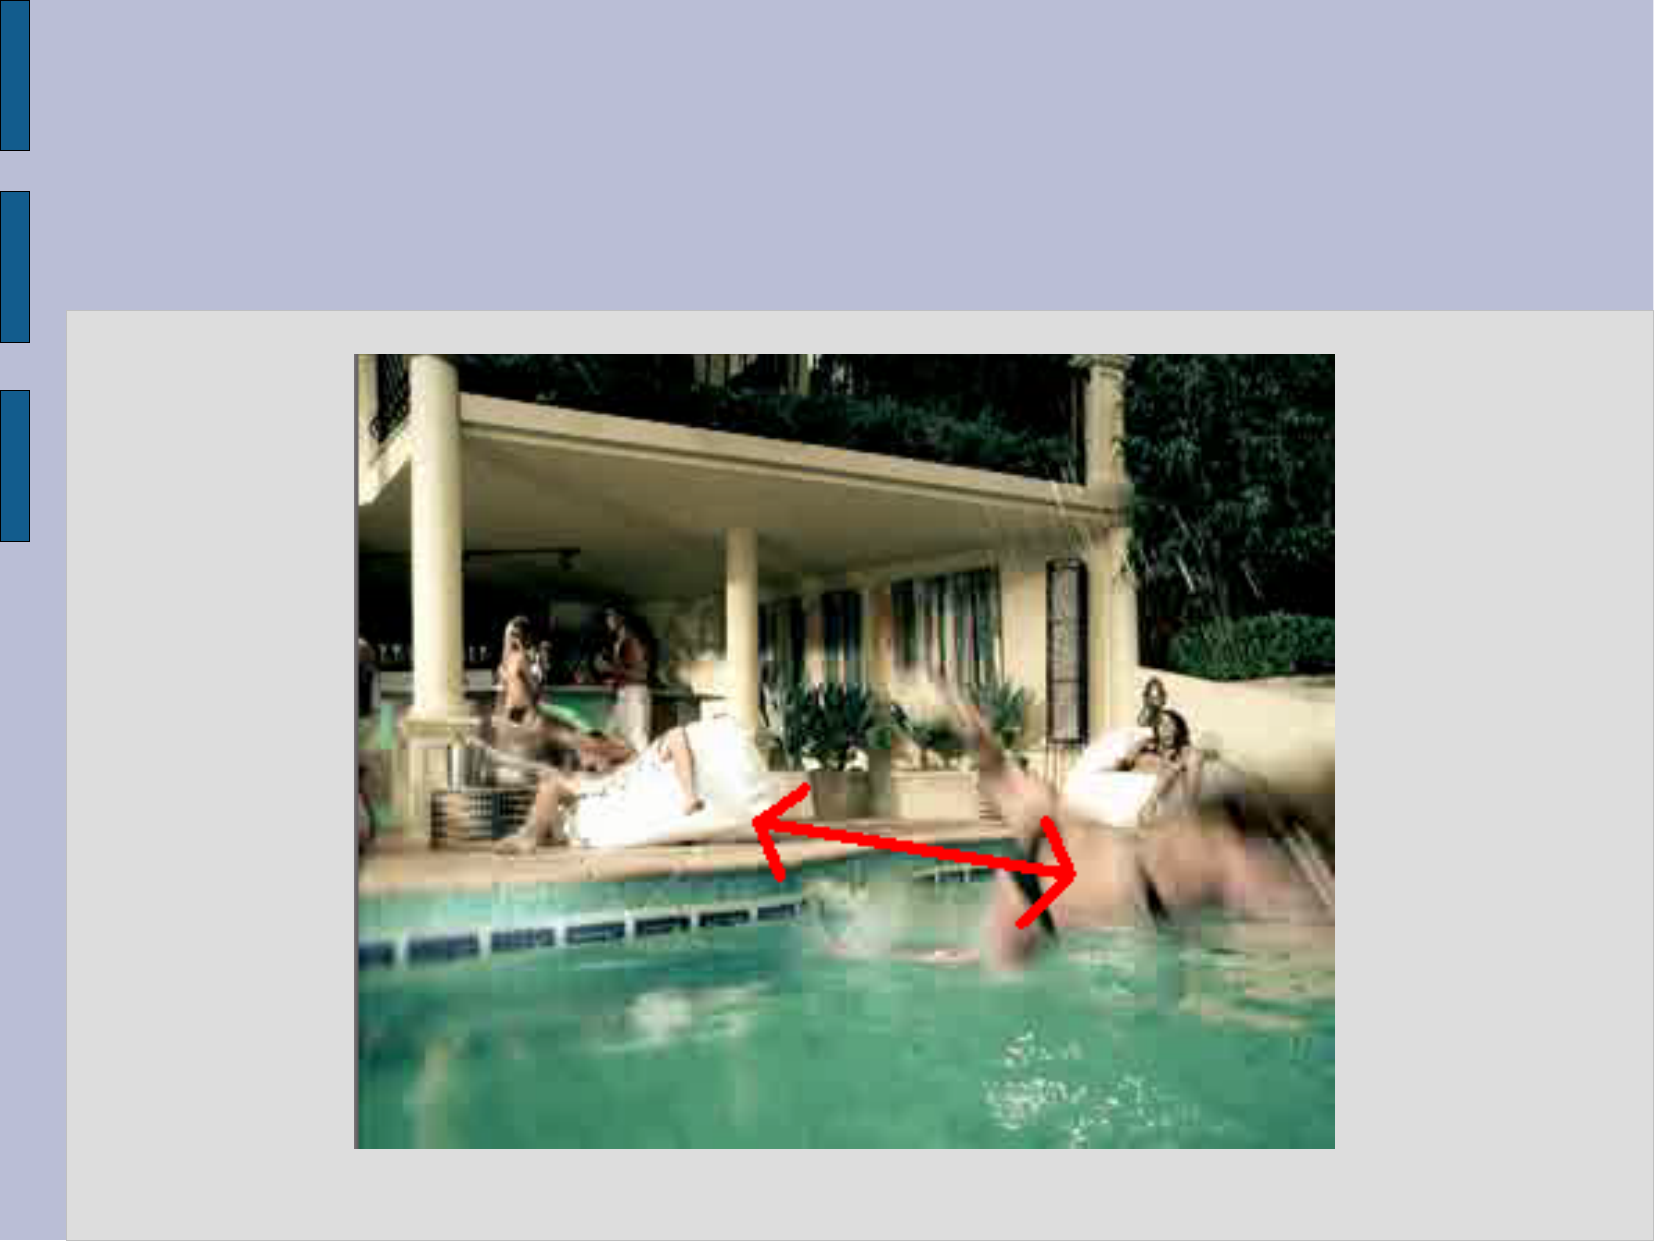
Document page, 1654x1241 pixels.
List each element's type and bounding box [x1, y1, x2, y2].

picture [354, 354, 1335, 1149]
